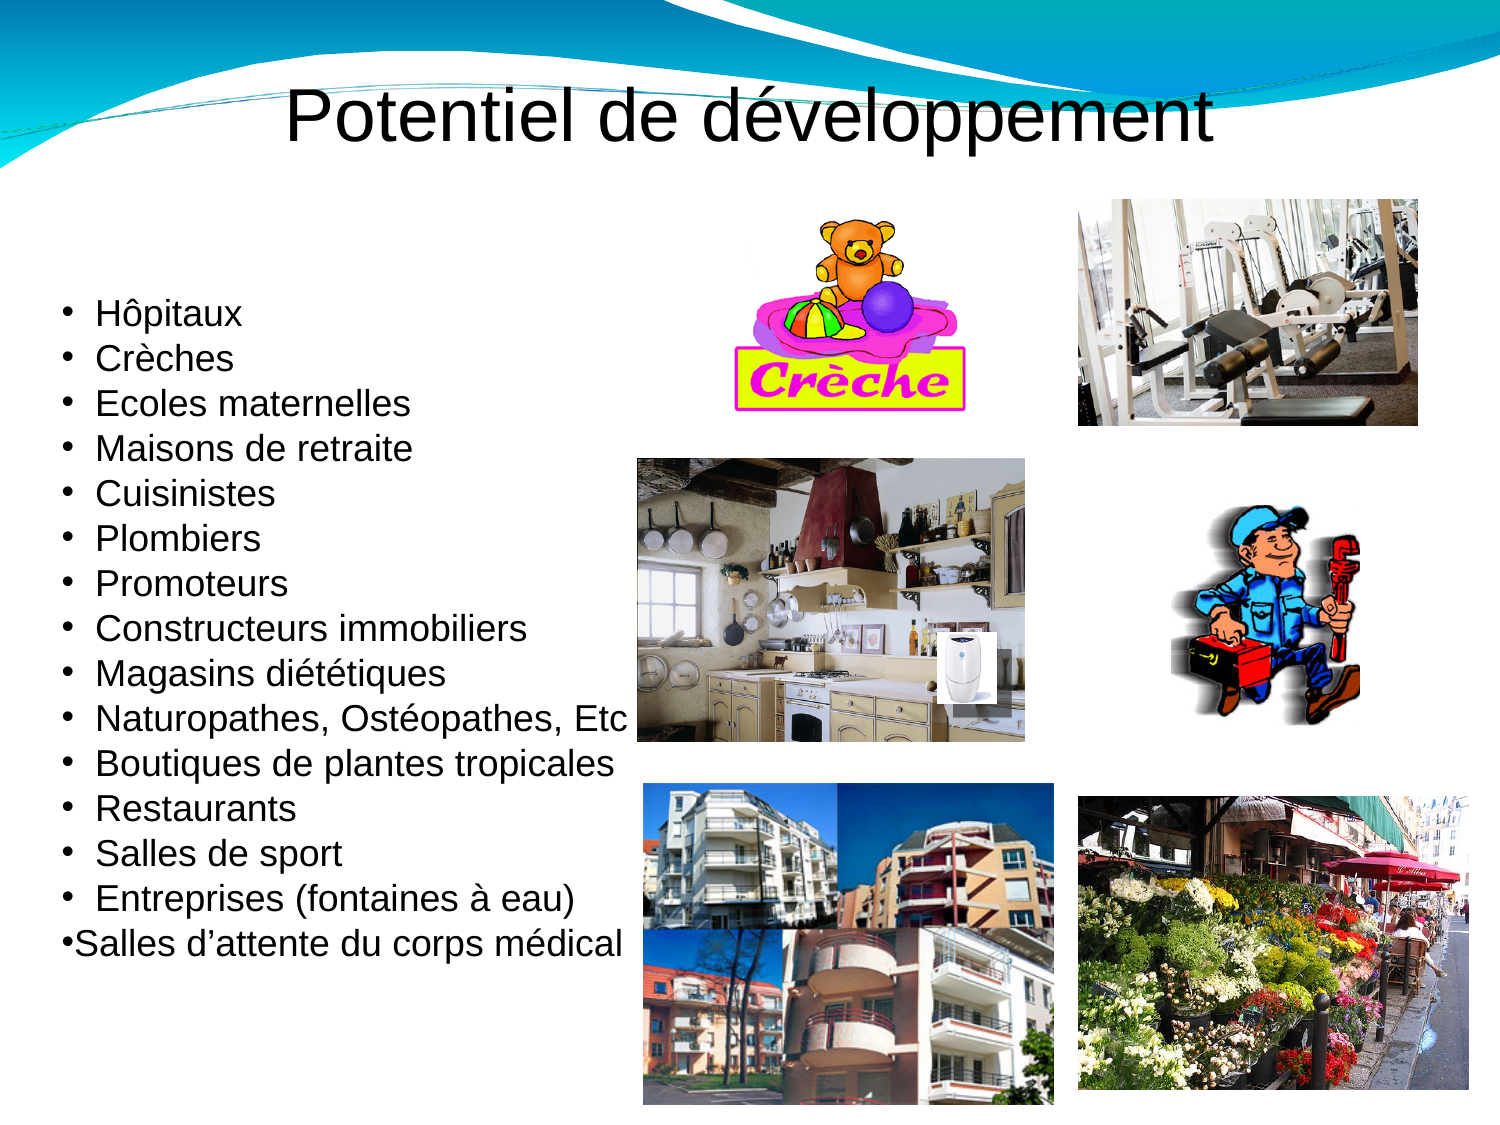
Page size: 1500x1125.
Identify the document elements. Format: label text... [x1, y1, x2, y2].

text_box Hôpitaux Crèches Ecoles maternelles Maisons de retraite Cuisinistes Plombiers Promoteurs Constructeurs immobiliers Magasins diététiques Naturopathes, Ostéopathes, Etc .. Boutiques de plantes tropicales Restaurants Salles de sport Entreprises (fontaines à eau) Salles d’attente du corps médical [46, 281, 675, 1062]
picture [1078, 199, 1418, 426]
text_box Potentiel de développement [0, 58, 1500, 164]
picture [1171, 503, 1360, 726]
picture [643, 783, 1054, 1105]
picture [717, 199, 980, 426]
picture [1078, 796, 1469, 1090]
picture [637, 458, 1025, 742]
